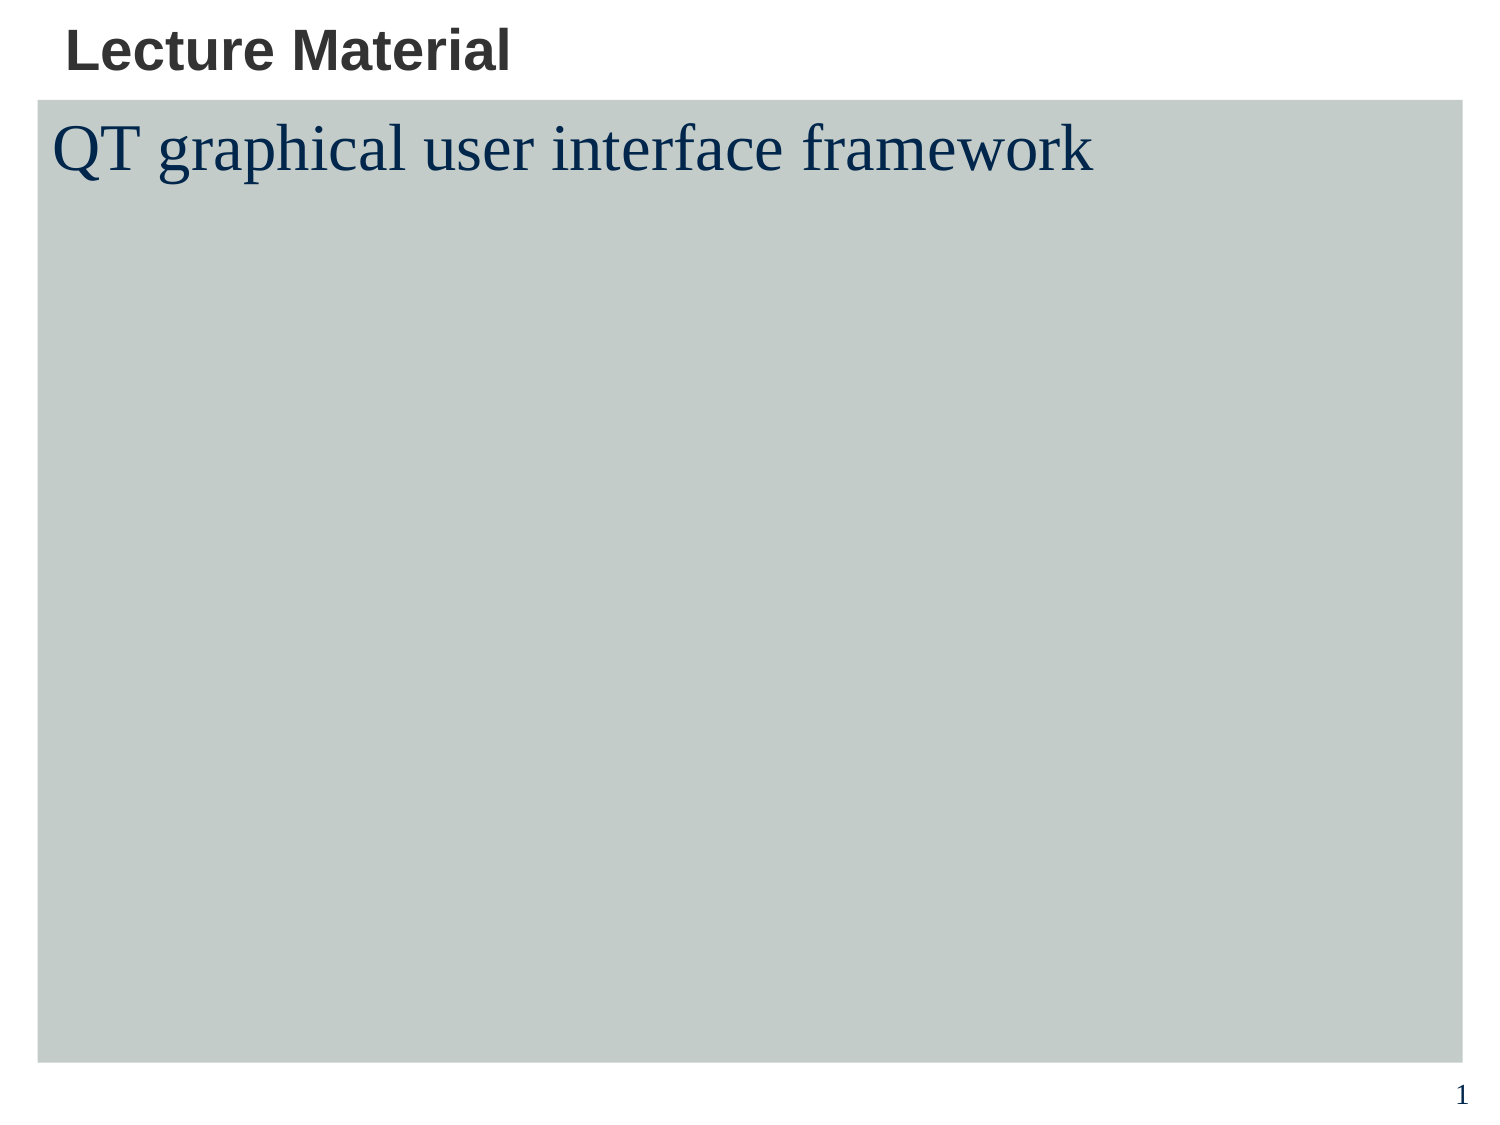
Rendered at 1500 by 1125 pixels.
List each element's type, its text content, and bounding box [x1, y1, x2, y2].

list QT graphical user interface framework [37, 99, 1463, 1063]
title Lecture Material [50, 0, 1450, 91]
